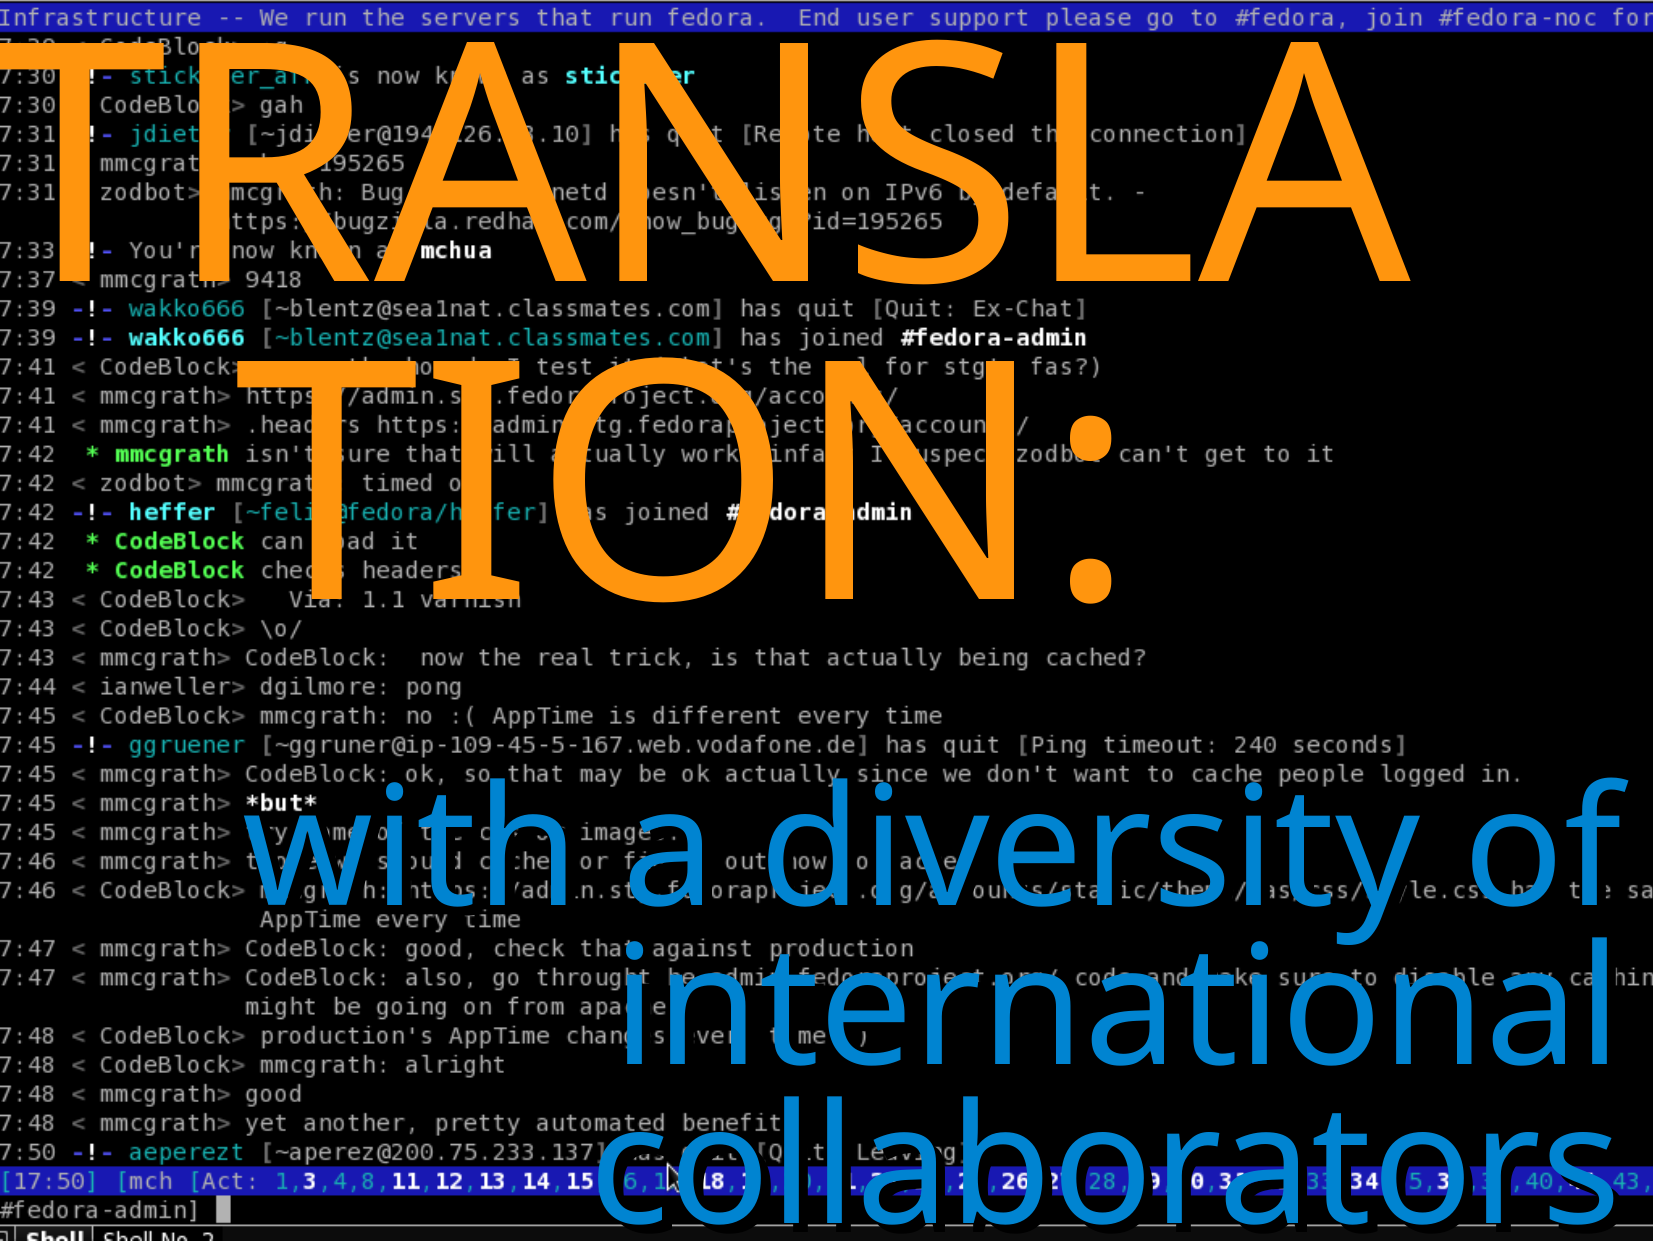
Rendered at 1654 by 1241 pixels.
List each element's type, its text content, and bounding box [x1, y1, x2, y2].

text_box with a diversity of international collaborators shipping real products [0, 778, 1623, 1241]
picture [0, 0, 1653, 1241]
list TRANSLATION: [0, 0, 1477, 423]
picture [900, 423, 988, 558]
picture [585, 423, 741, 576]
